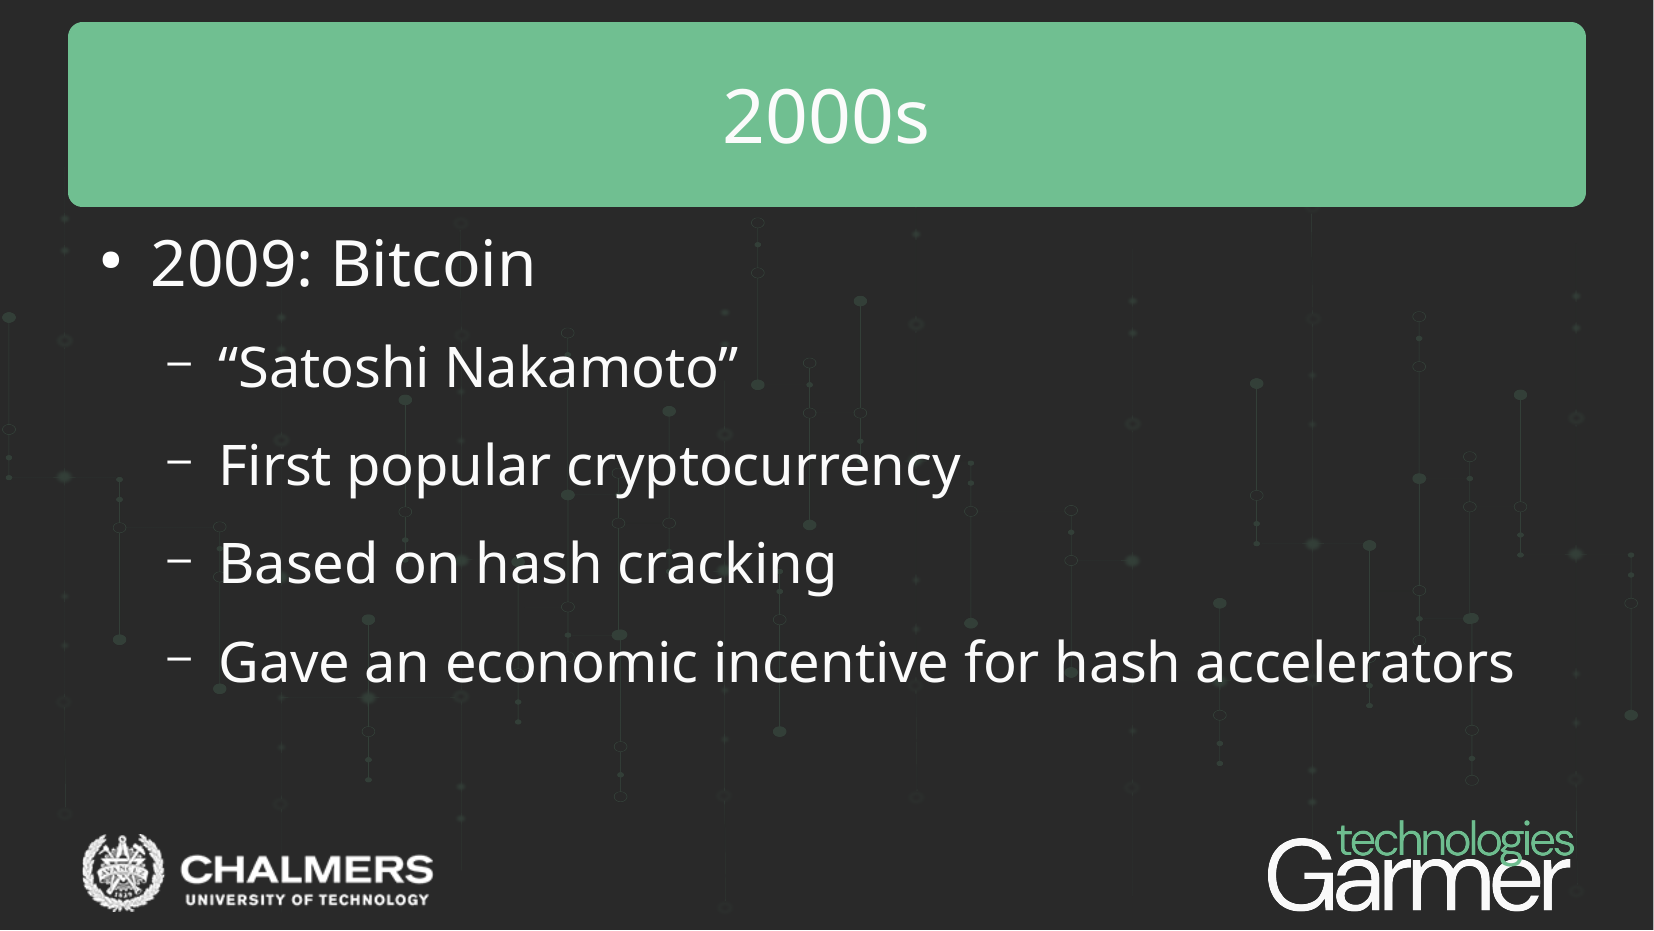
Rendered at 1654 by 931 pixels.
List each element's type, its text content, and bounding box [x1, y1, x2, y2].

picture [82, 834, 443, 912]
list 2009: Bitcoin “Satoshi Nakamoto” First popular cryptocurrency Based on hash cracking Gave an economic incentive for hash accelerators [82, 217, 1571, 758]
title 2000s [82, 37, 1571, 193]
picture [1246, 807, 1607, 912]
